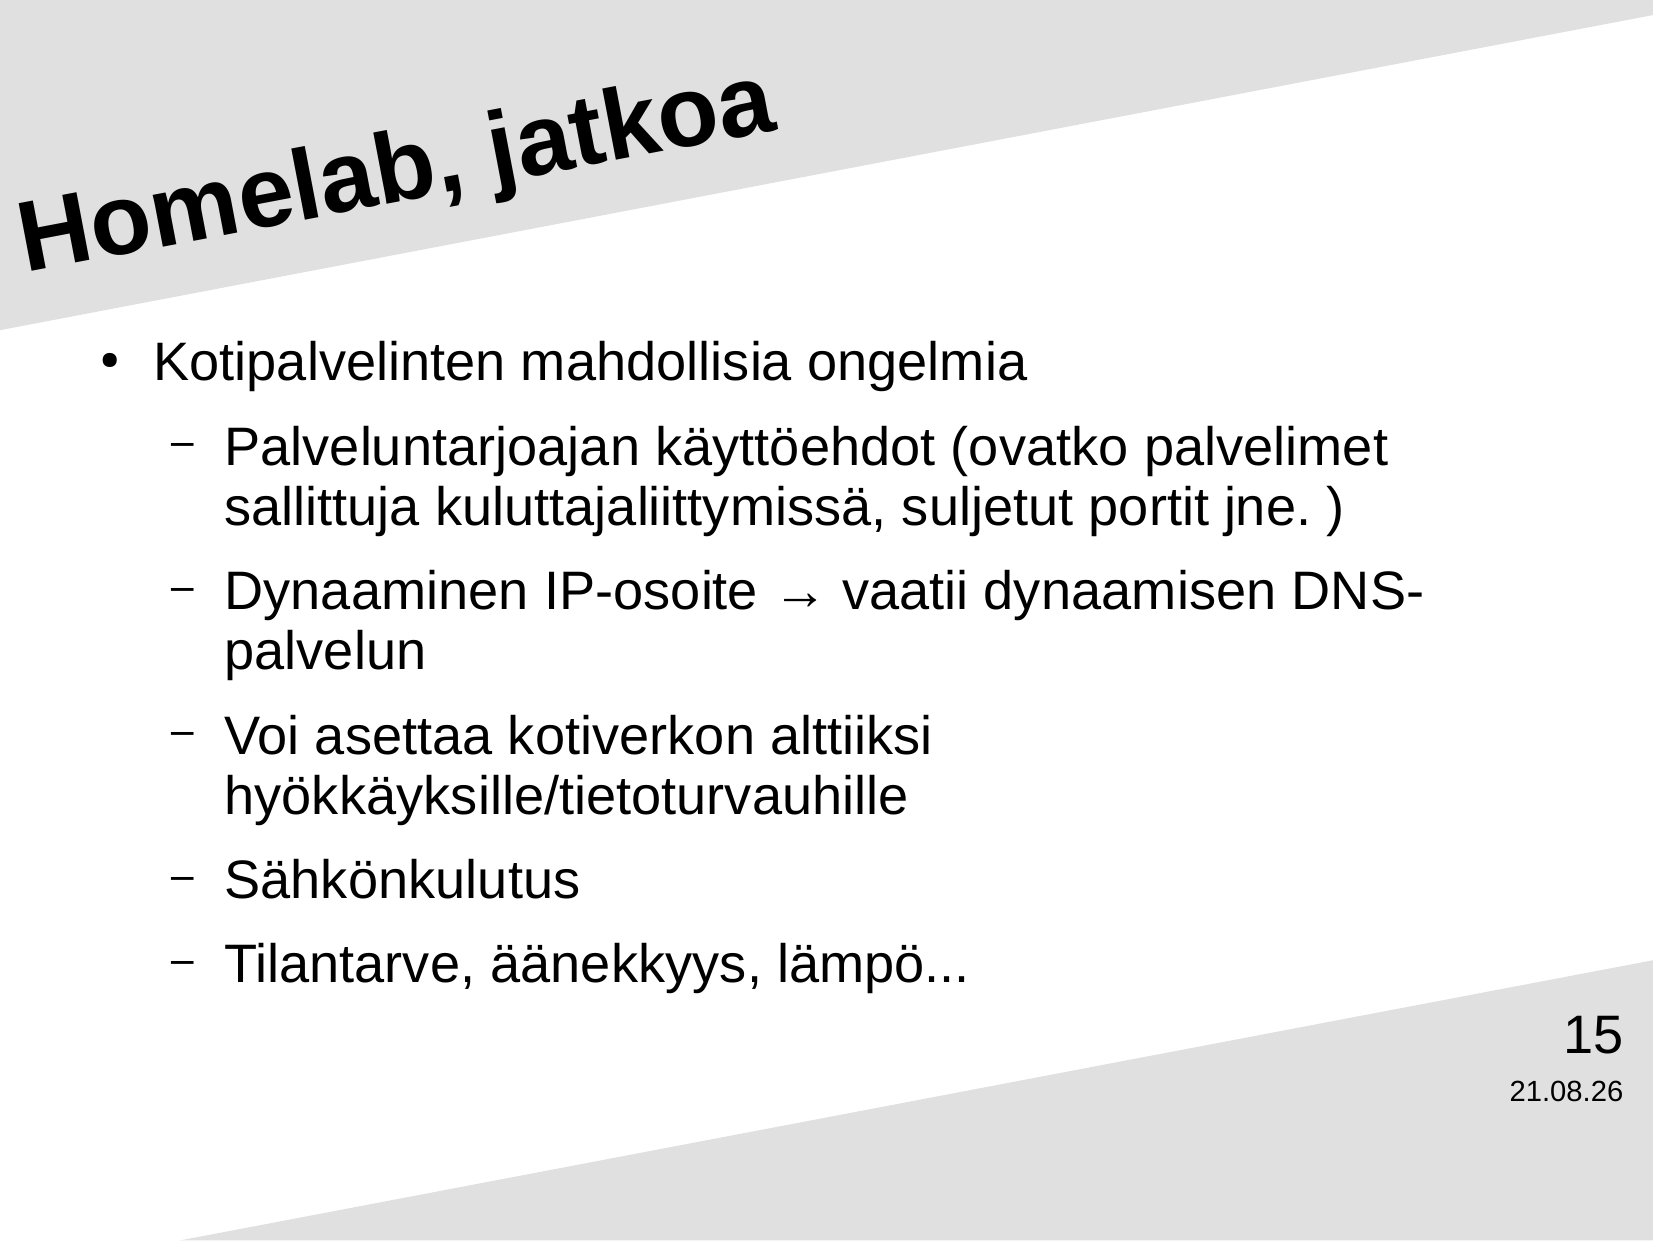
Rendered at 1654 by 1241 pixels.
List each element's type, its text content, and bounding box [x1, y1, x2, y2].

list Kotipalvelinten mahdollisia ongelmia Palveluntarjoajan käyttöehdot (ovatko palvelimet sallittuja kuluttajaliittymissä, suljetut portit jne. ) Dynaaminen IP-osoite → vaatii dynaamisen DNS-palvelun Voi asettaa kotiverkon alttiiksi hyökkäyksille/tietoturvauhille Sähkönkulutus Tilantarve, äänekkyys, lämpö... [82, 331, 1538, 1052]
title Homelab, jatkoa [0, 0, 1501, 341]
